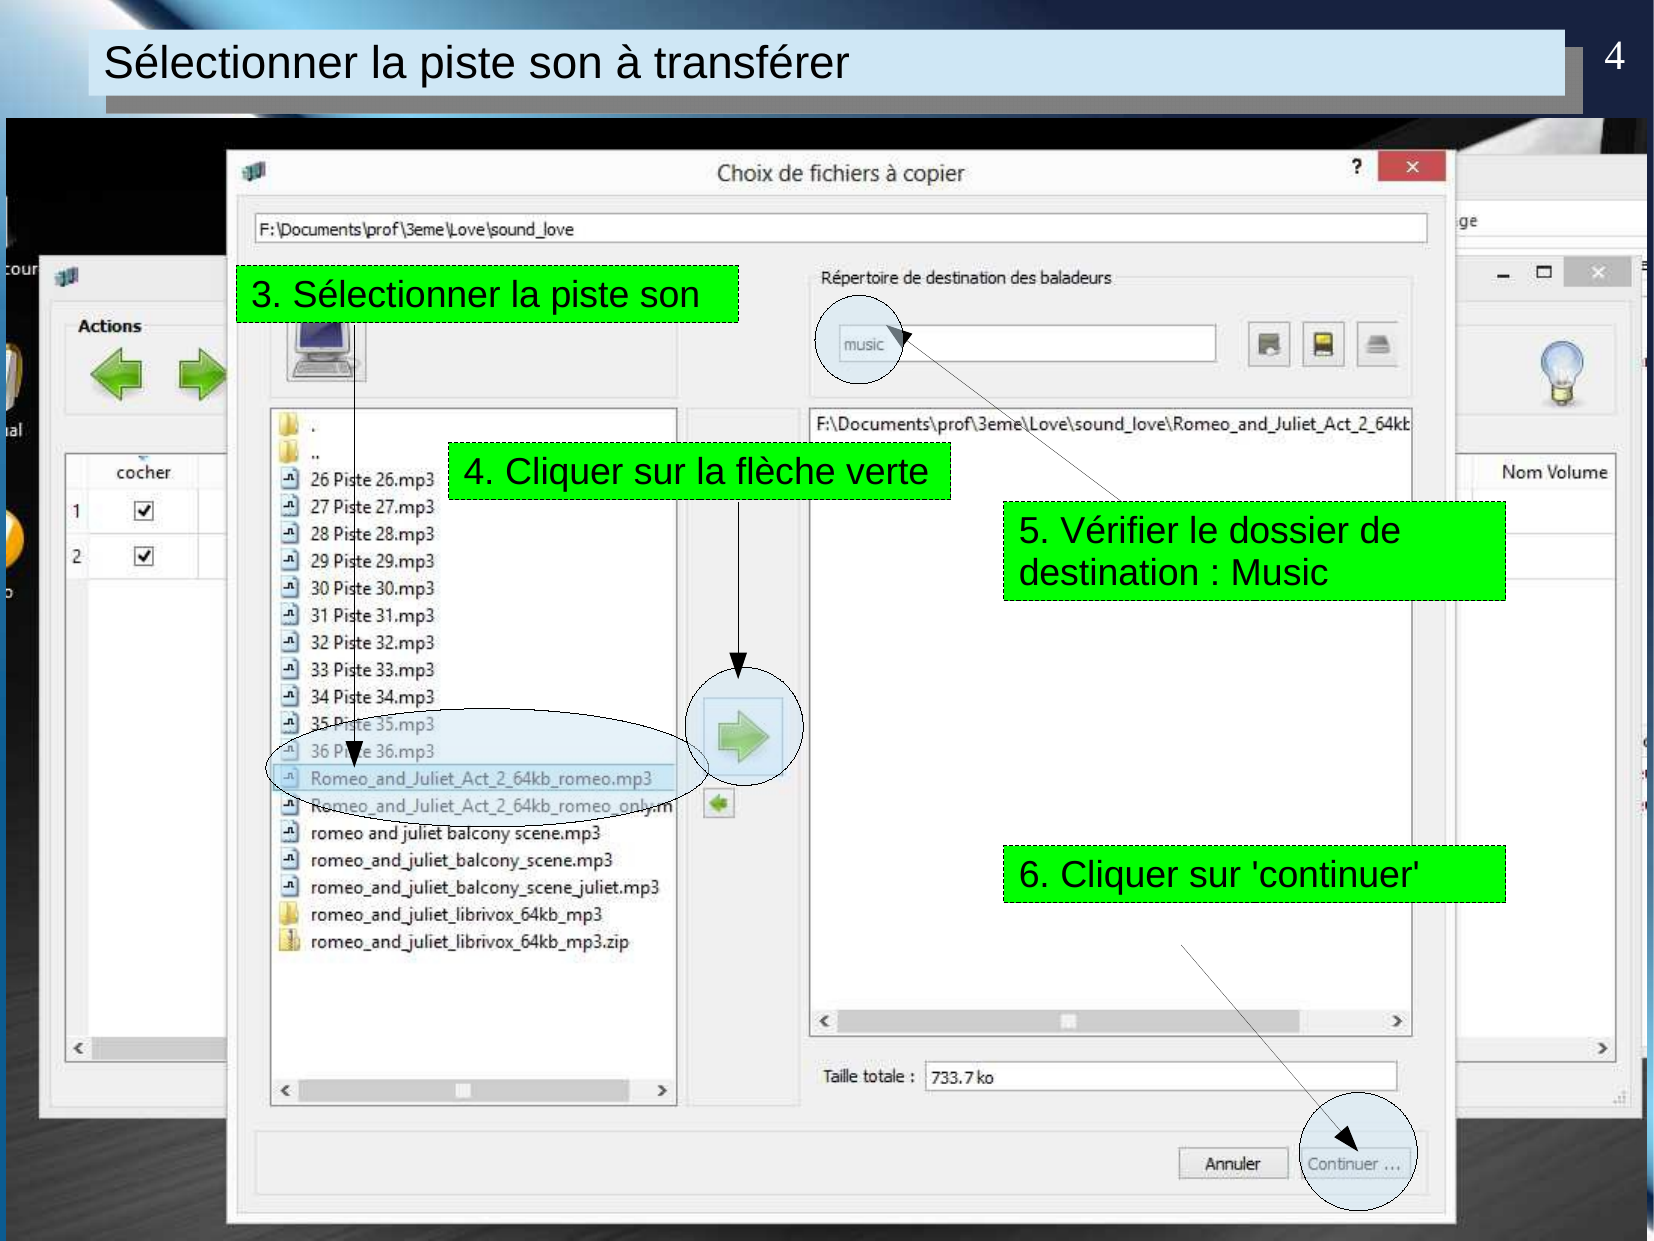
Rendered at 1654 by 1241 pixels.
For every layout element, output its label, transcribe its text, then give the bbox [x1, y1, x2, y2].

text_box Sélectionner la piste son à transférer [88, 29, 1565, 96]
text_box [1299, 1092, 1418, 1211]
text_box 3. Sélectionner la piste son [236, 265, 739, 323]
text_box 6. Cliquer sur 'continuer' [1003, 845, 1506, 903]
text_box [265, 667, 804, 827]
text_box 4. Cliquer sur la flèche verte [448, 442, 951, 500]
text_box 5. Vérifier le dossier de destination : Music [1003, 501, 1506, 601]
text_box [814, 295, 904, 384]
picture [0, 0, 1654, 1241]
